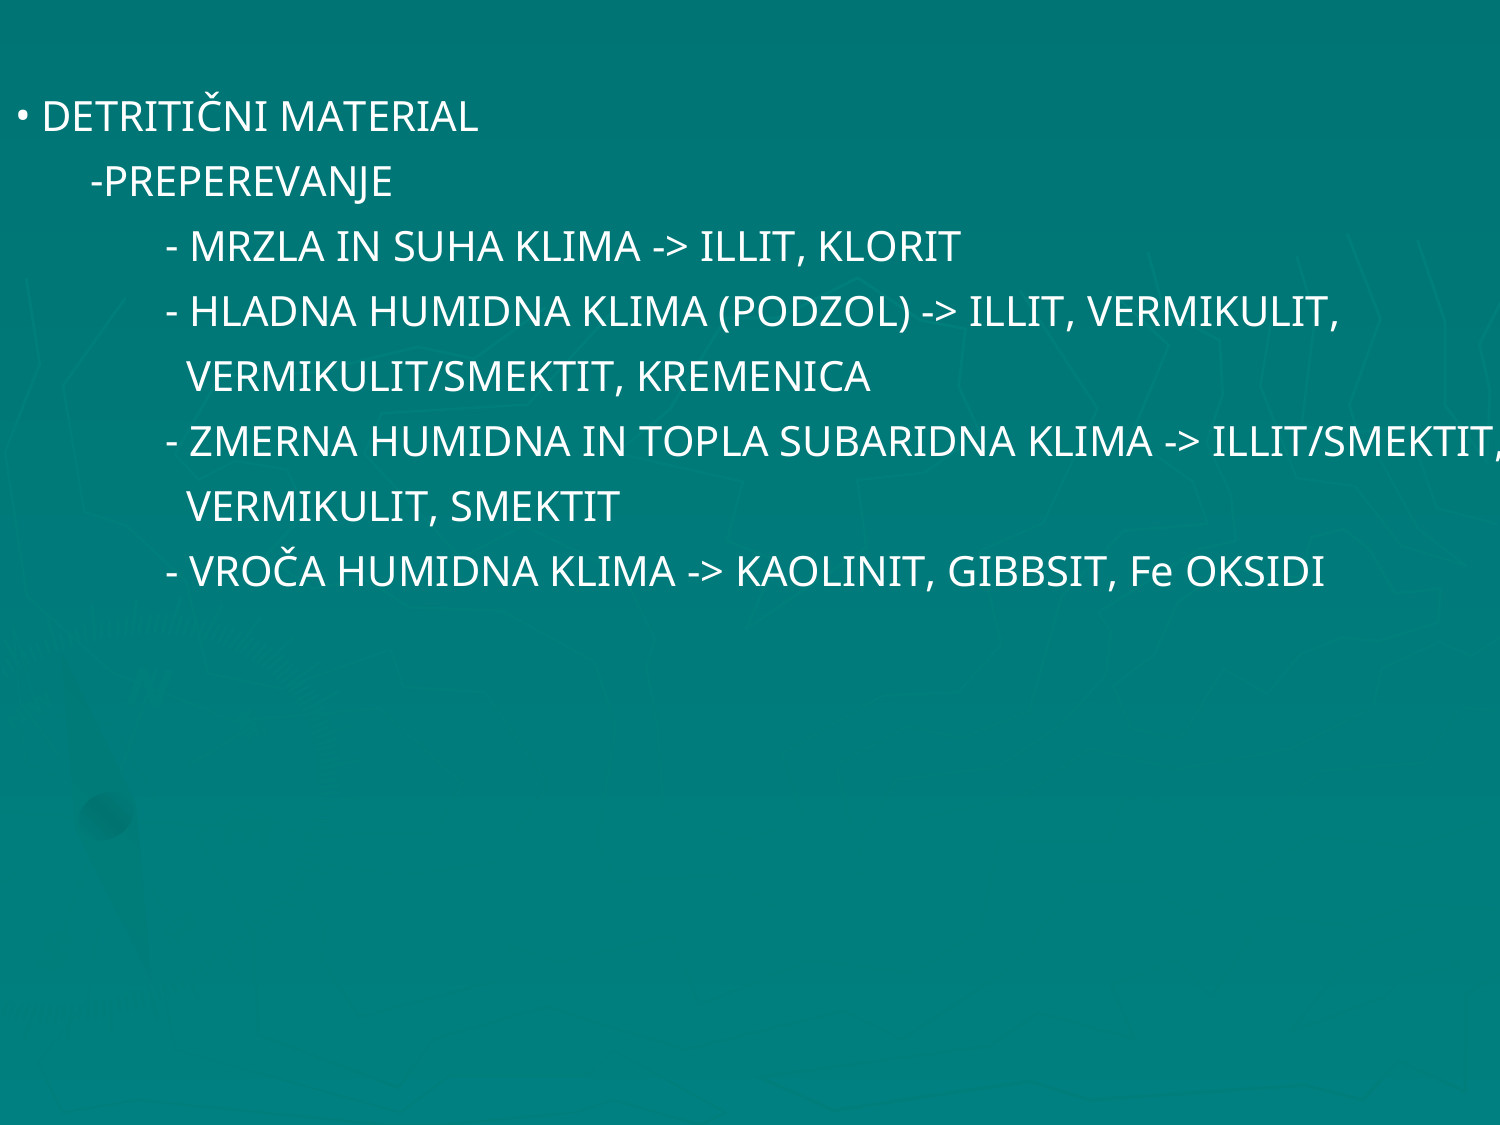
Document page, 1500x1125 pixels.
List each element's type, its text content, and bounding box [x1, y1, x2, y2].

text_box DETRITIČNI MATERIAL PREPEREVANJE MRZLA IN SUHA KLIMA -> ILLIT, KLORIT HLADNA HUMIDNA KLIMA (PODZOL) -> ILLIT, VERMIKULIT, VERMIKULIT/SMEKTIT, KREMENICA ZMERNA HUMIDNA IN TOPLA SUBARIDNA KLIMA -> ILLIT/SMEKTIT, VERMIKULIT, SMEKTIT - VROČA HUMIDNA KLIMA -> KAOLINIT, GIBBSIT, Fe OKSIDI [0, 66, 1500, 668]
